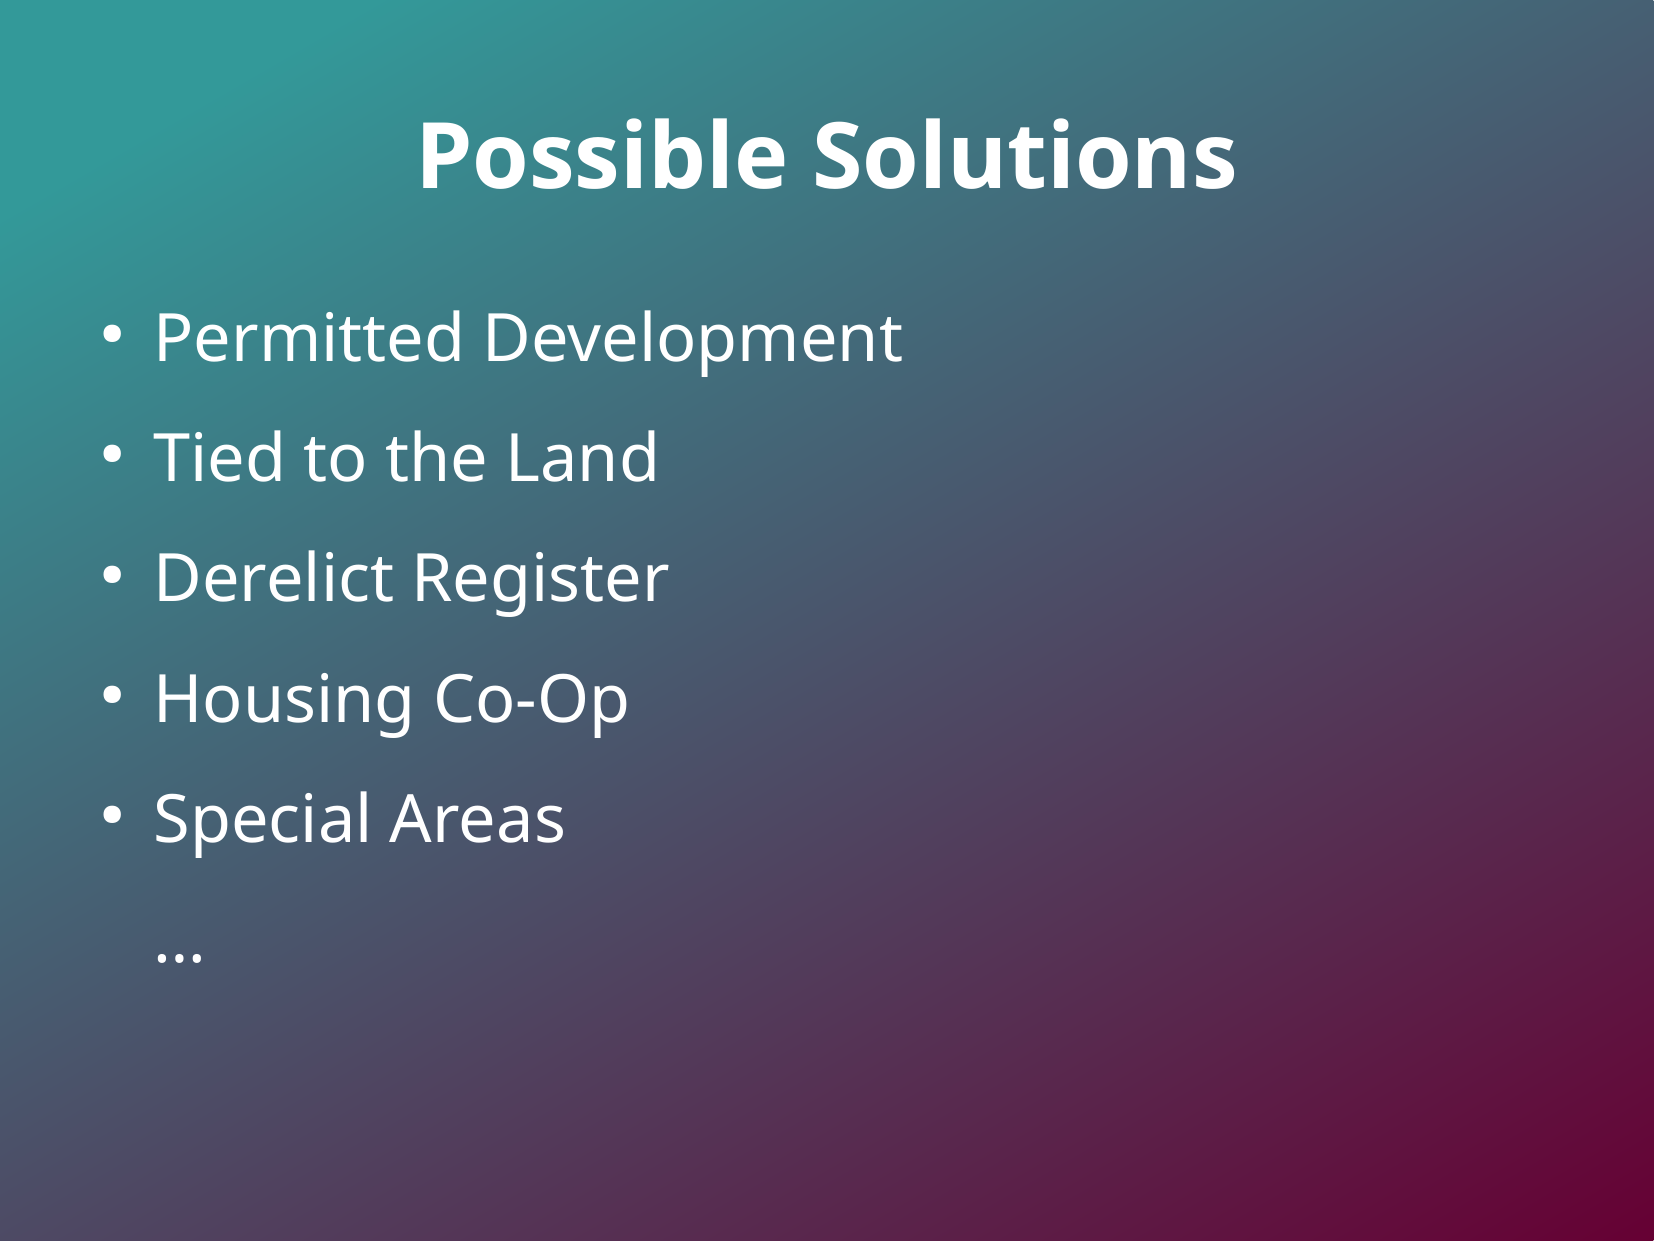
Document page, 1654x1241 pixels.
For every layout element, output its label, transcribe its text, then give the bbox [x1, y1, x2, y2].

list Permitted Development Tied to the Land Derelict Register Housing Co-Op Special Areas … [82, 290, 1571, 1109]
title Possible Solutions [82, 49, 1571, 257]
